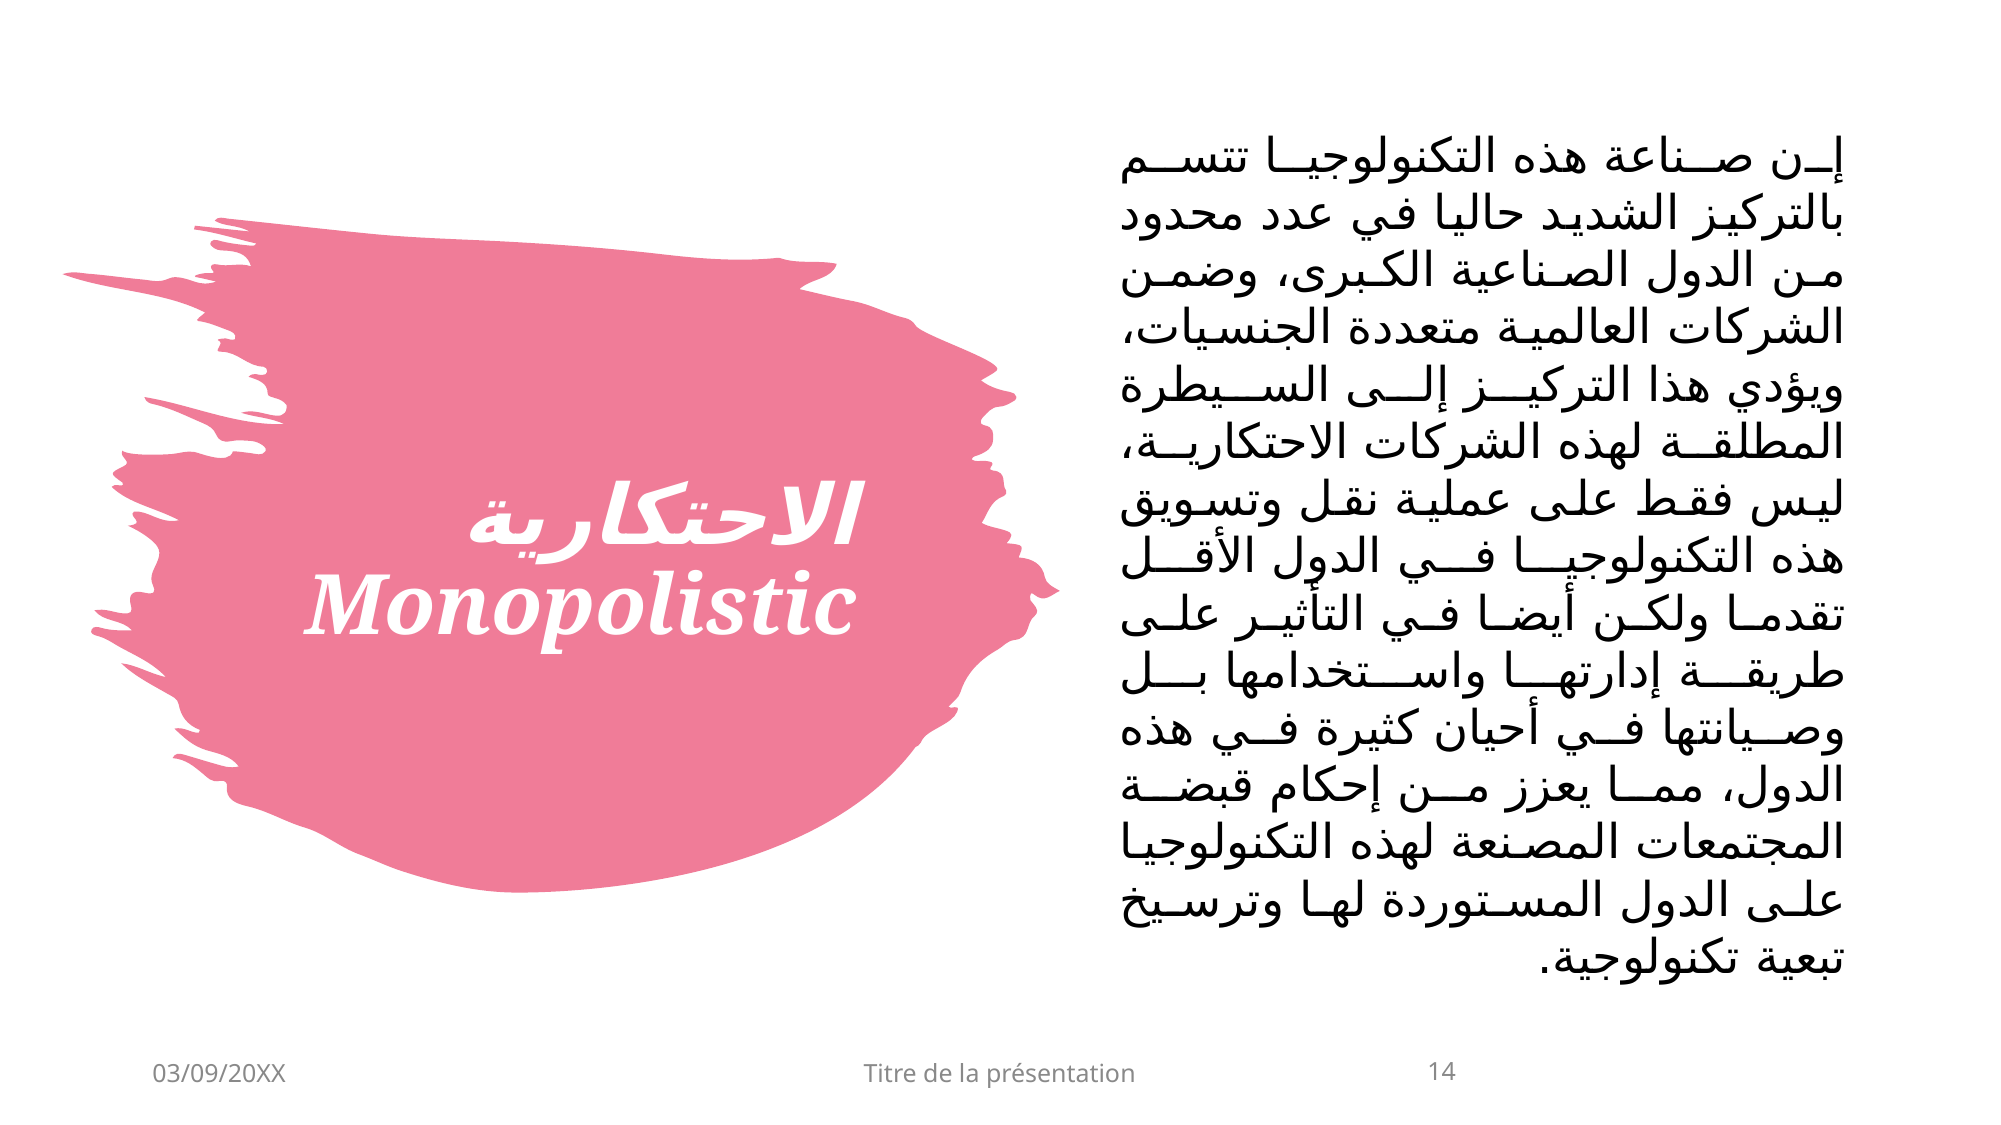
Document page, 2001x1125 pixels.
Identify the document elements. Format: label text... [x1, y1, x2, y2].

text_box ‹#› [1412, 1042, 1863, 1103]
text_box Titre de la présentation [662, 1042, 1338, 1103]
list إن صناعة هذه التكنولوجيا تتسم بالتركيز الشديد حاليا في عدد محدود من الدول الصناعية الكبرى، وضمن الشركات العالمية متعددة الجنسيات، ويؤدي هذا التركيز إلى السيطرة المطلقة لهذه الشركات الاحتكارية، ليس فقط على عملية نقل وتسويق هذه التكنولوجيا في الدول الأقل تقدما ولكن أيضا في التأثير على طريقة إدارتها واستخدامها بل وصيانتها في أحيان كثيرة في هذه الدول، مما يعزز من إحكام قبضة المجتمعات المصنعة لهذه التكنولوجيا على الدول المستوردة لها وترسيخ تبعية تكنولوجية. [1104, 116, 1863, 1009]
text_box 03/09/20XX [137, 1042, 588, 1103]
title الاحتكارية Monopolistic [290, 367, 903, 758]
